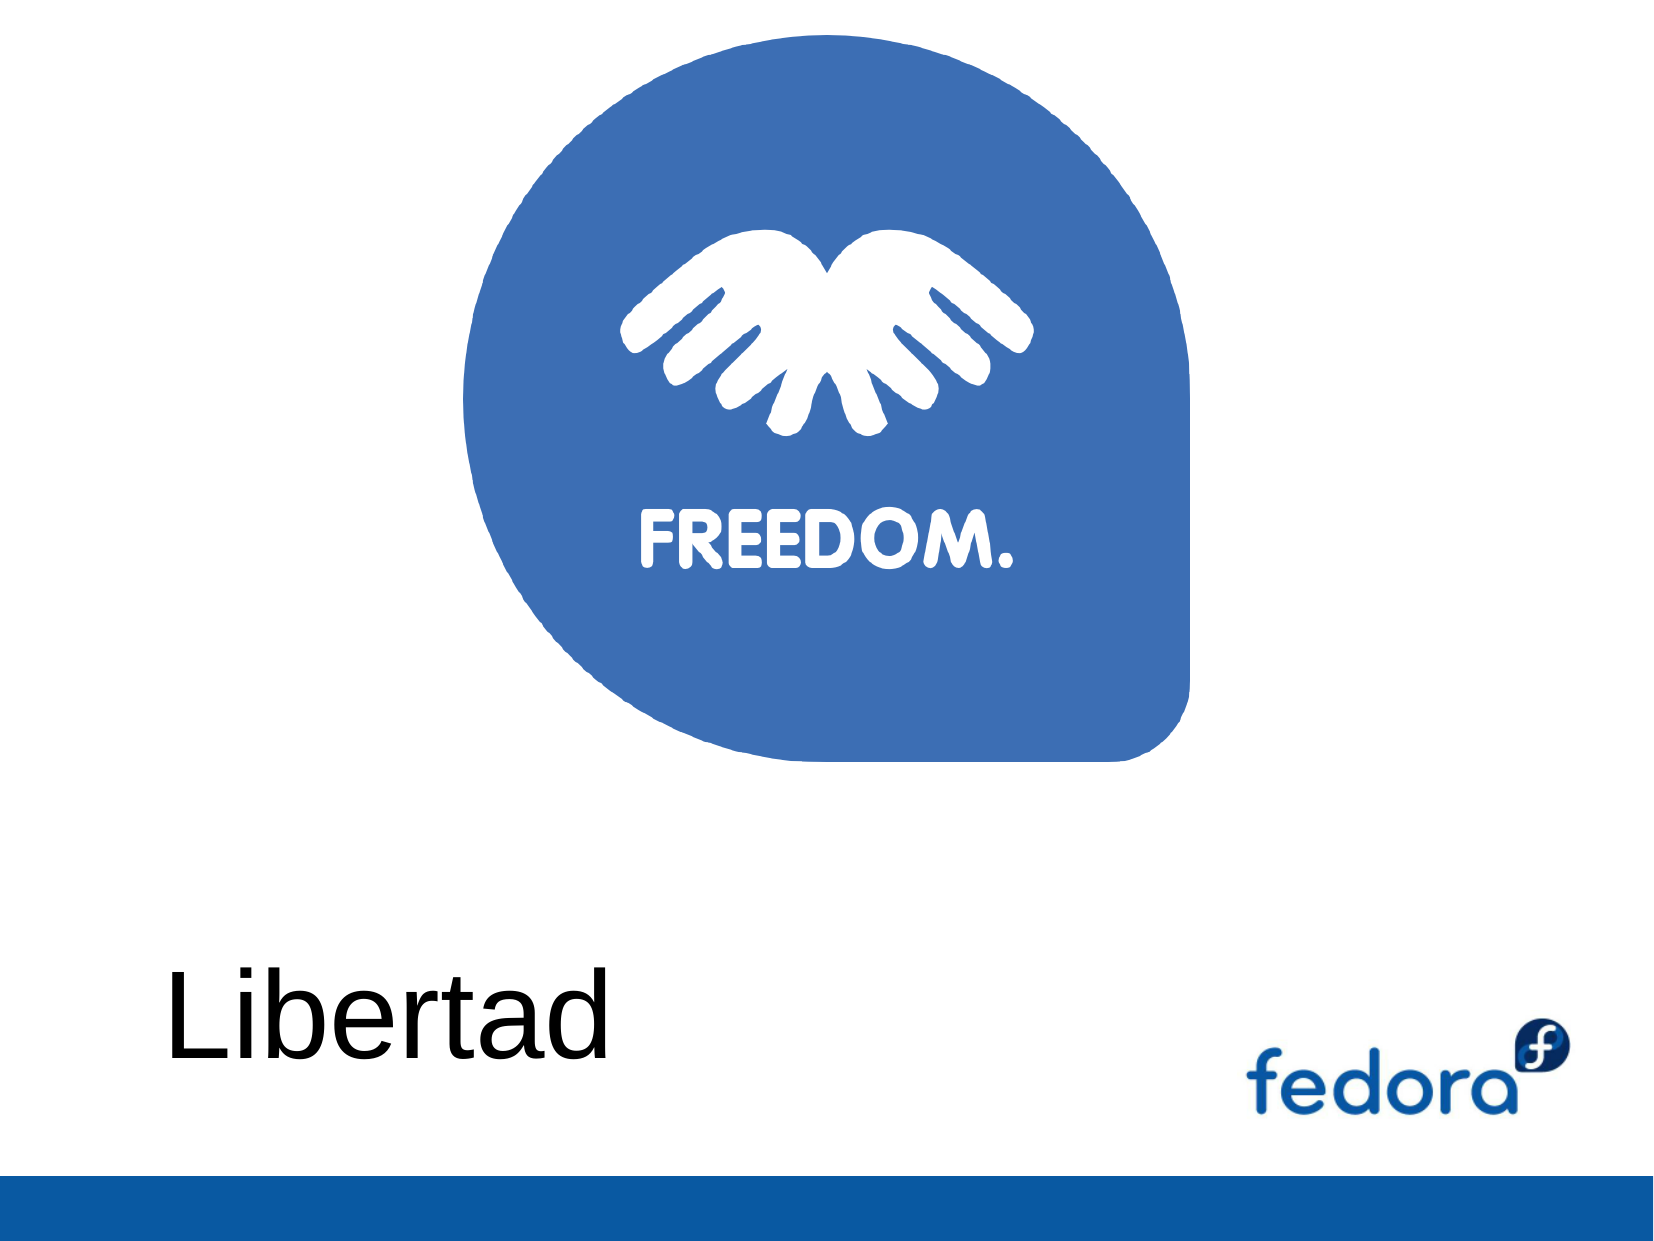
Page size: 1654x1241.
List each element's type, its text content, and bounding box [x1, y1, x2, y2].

text_box Libertad [148, 937, 630, 1198]
picture [0, 1176, 1654, 1241]
picture [1237, 1010, 1576, 1125]
picture [463, 35, 1190, 762]
